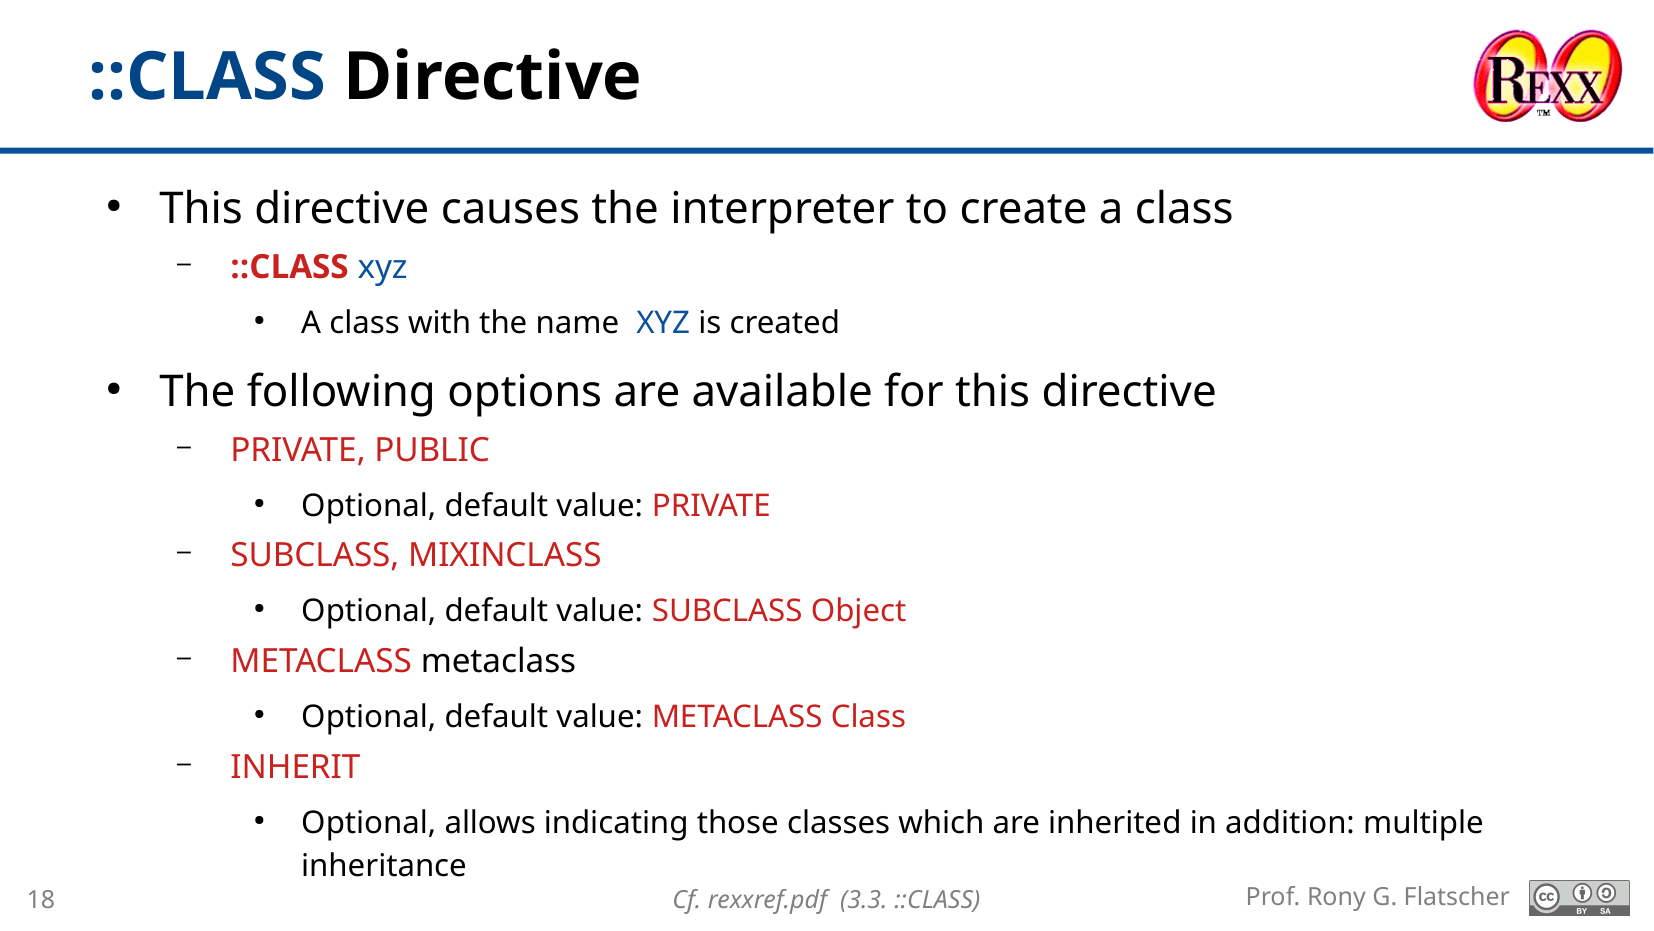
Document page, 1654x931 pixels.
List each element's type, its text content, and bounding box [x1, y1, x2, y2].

title ::CLASS Directive [29, 0, 1654, 148]
list This directive causes the interpreter to create a class ::CLASS xyz A class with the name XYZ is created The following options are available for this directive PRIVATE, PUBLIC Optional, default value: PRIVATE SUBCLASS, MIXINCLASS Optional, default value: SUBCLASS Object METACLASS metaclass Optional, default value: METACLASS Class INHERIT Optional, allows indicating those classes which are inherited in addition: multiple inheritance [88, 177, 1577, 857]
text_box Cf. rexxref.pdf (3.3. ::CLASS) [0, 874, 1654, 922]
